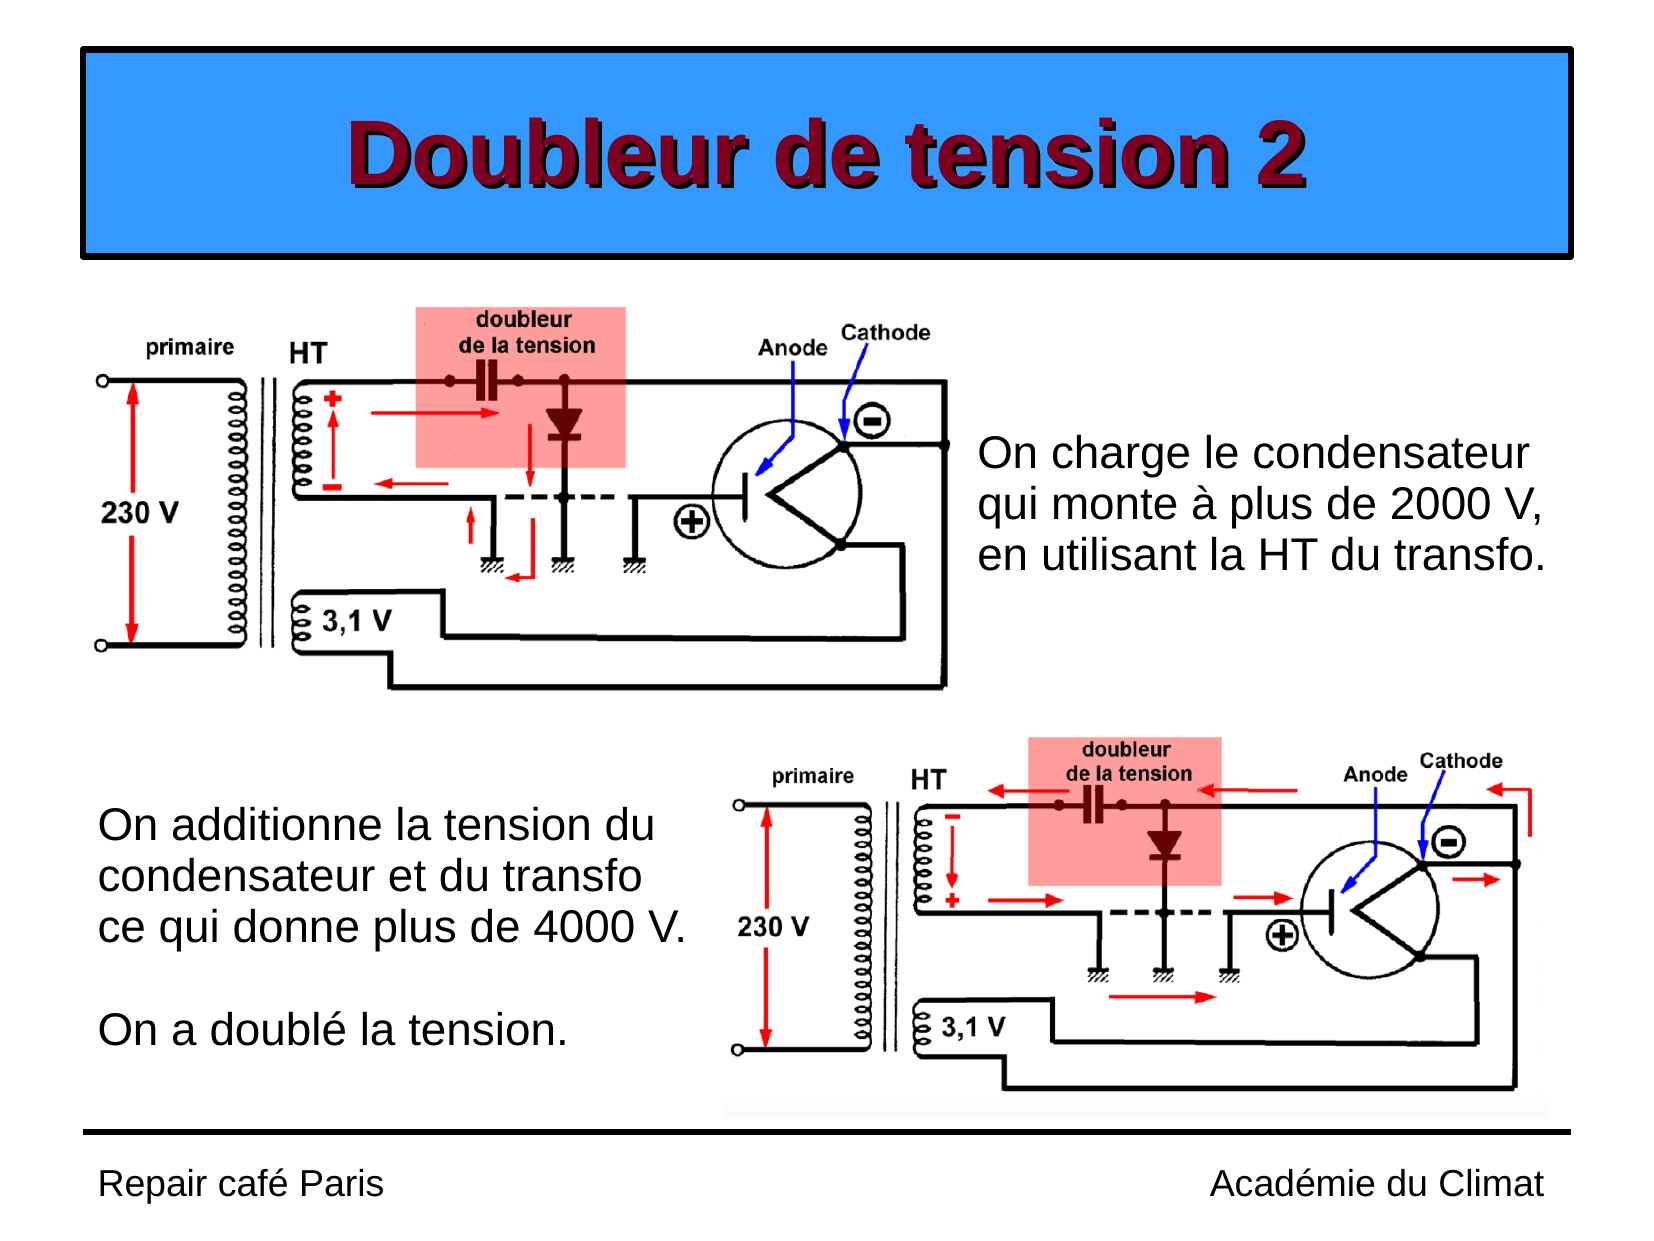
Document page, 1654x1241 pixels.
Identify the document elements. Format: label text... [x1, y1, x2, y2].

text_box On additionne la tension du condensateur et du transfo ce qui donne plus de 4000 V. On a doublé la tension. [82, 791, 707, 1063]
text_box Repair café Paris Académie du Climat [82, 1155, 1571, 1213]
picture [76, 265, 1548, 1117]
text_box On charge le condensateur qui monte à plus de 2000 V, en utilisant la HT du transfo. [962, 419, 1564, 588]
title Doubleur de tension 2 [82, 49, 1571, 257]
